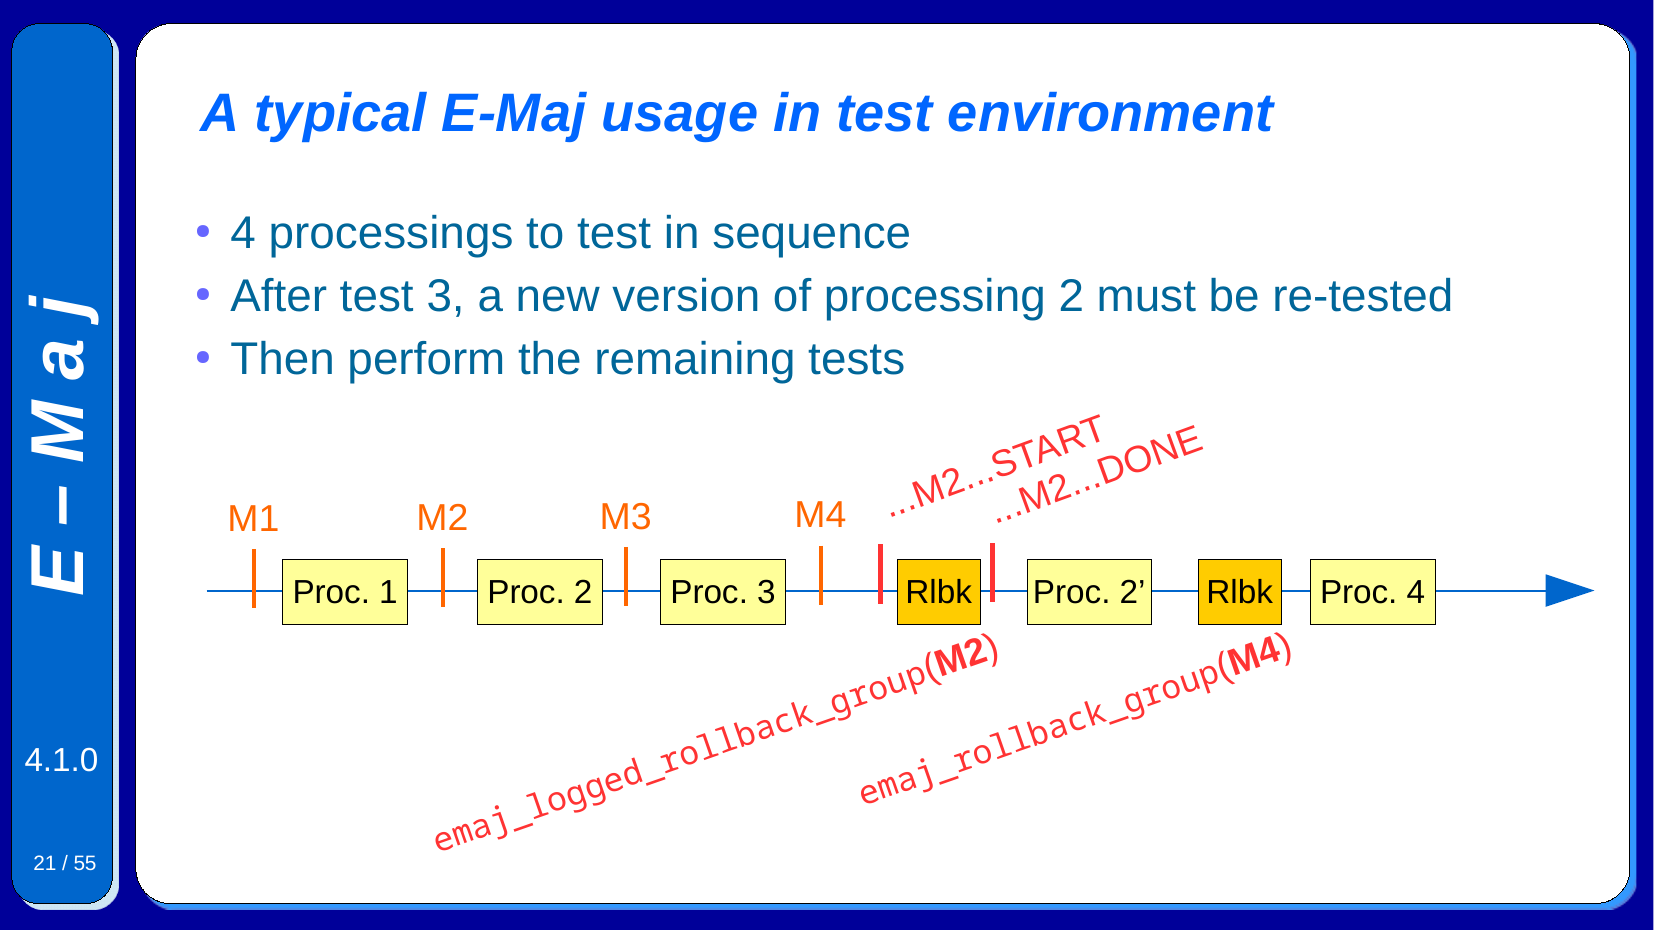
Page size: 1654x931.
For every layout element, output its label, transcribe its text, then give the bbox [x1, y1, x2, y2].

text_box M3 [584, 487, 667, 545]
text_box ...M2...DONE [967, 404, 1225, 545]
text_box Proc. 2’ [1027, 559, 1152, 625]
list 4 processings to test in sequence After test 3, a new version of processing 2 must be re-tested Then perform the remaining tests [177, 206, 1587, 385]
text_box Rlbk [1198, 559, 1282, 625]
text_box emaj_logged_rollback_group(M2) [409, 610, 1025, 884]
text_box Rlbk [897, 559, 981, 625]
title A typical E-Maj usage in test environment [200, 34, 1575, 191]
text_box M4 [779, 486, 862, 544]
text_box Proc. 1 [282, 559, 408, 625]
text_box Proc. 4 [1310, 559, 1436, 625]
text_box Proc. 2 [477, 559, 603, 625]
text_box emaj_rollback_group(M4) [834, 609, 1318, 837]
text_box ...M2...START [860, 394, 1123, 539]
text_box M2 [401, 488, 484, 546]
text_box Proc. 3 [660, 559, 786, 625]
text_box M1 [212, 490, 295, 547]
